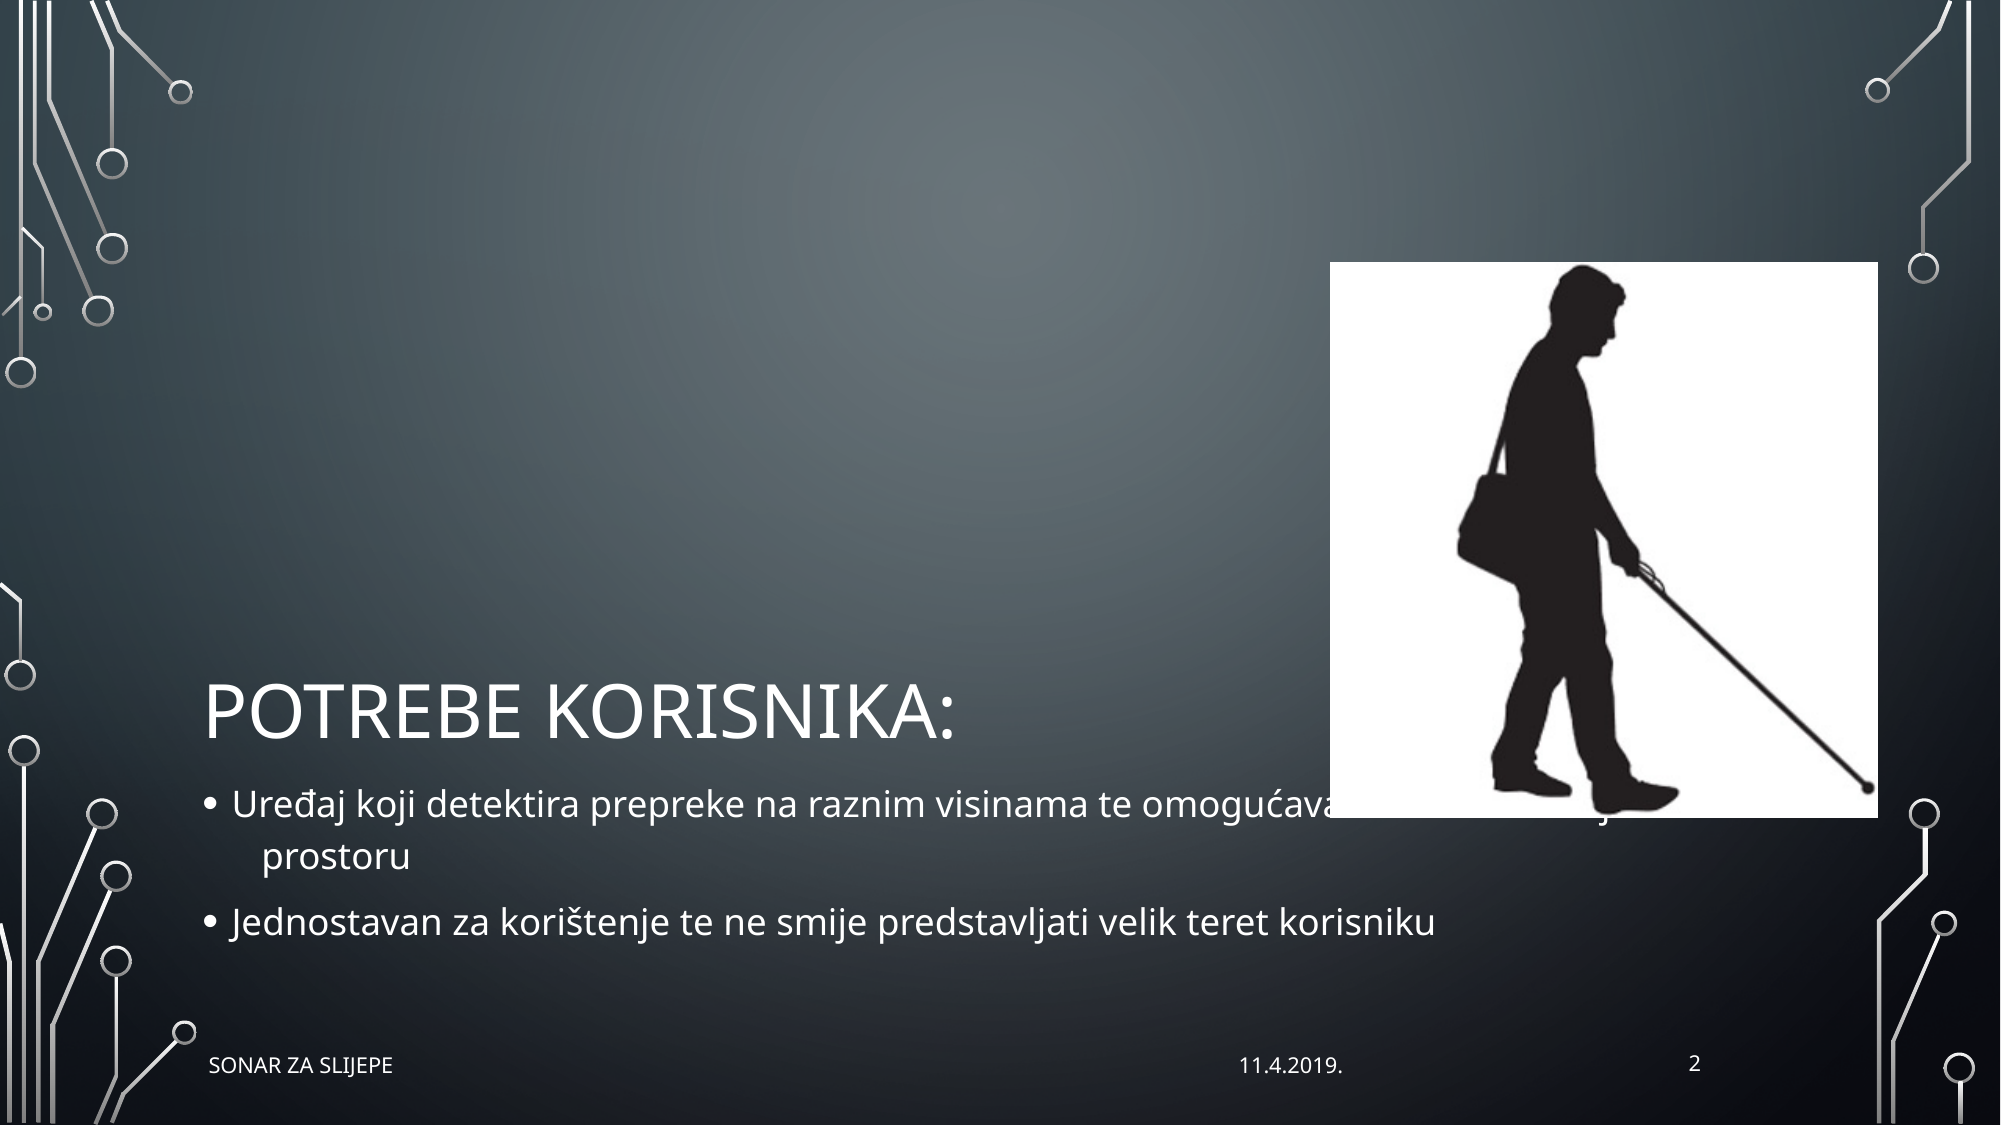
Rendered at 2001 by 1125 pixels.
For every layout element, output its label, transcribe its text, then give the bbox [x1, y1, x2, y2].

list Uređaj koji detektira prepreke na raznim visinama te omogućava lakše snalaženje u prostoru Jednostavan za korištenje te ne smije predstavljati velik teret korisniku [193, 287, 1298, 962]
text_box [1673, 1034, 1801, 1095]
text_box Sonar za slijepe [193, 1034, 1218, 1095]
title POTREBE KORISNIKA: [193, 93, 1742, 255]
picture [1330, 262, 1878, 818]
text_box 11.4.2019. [1223, 1034, 1673, 1095]
